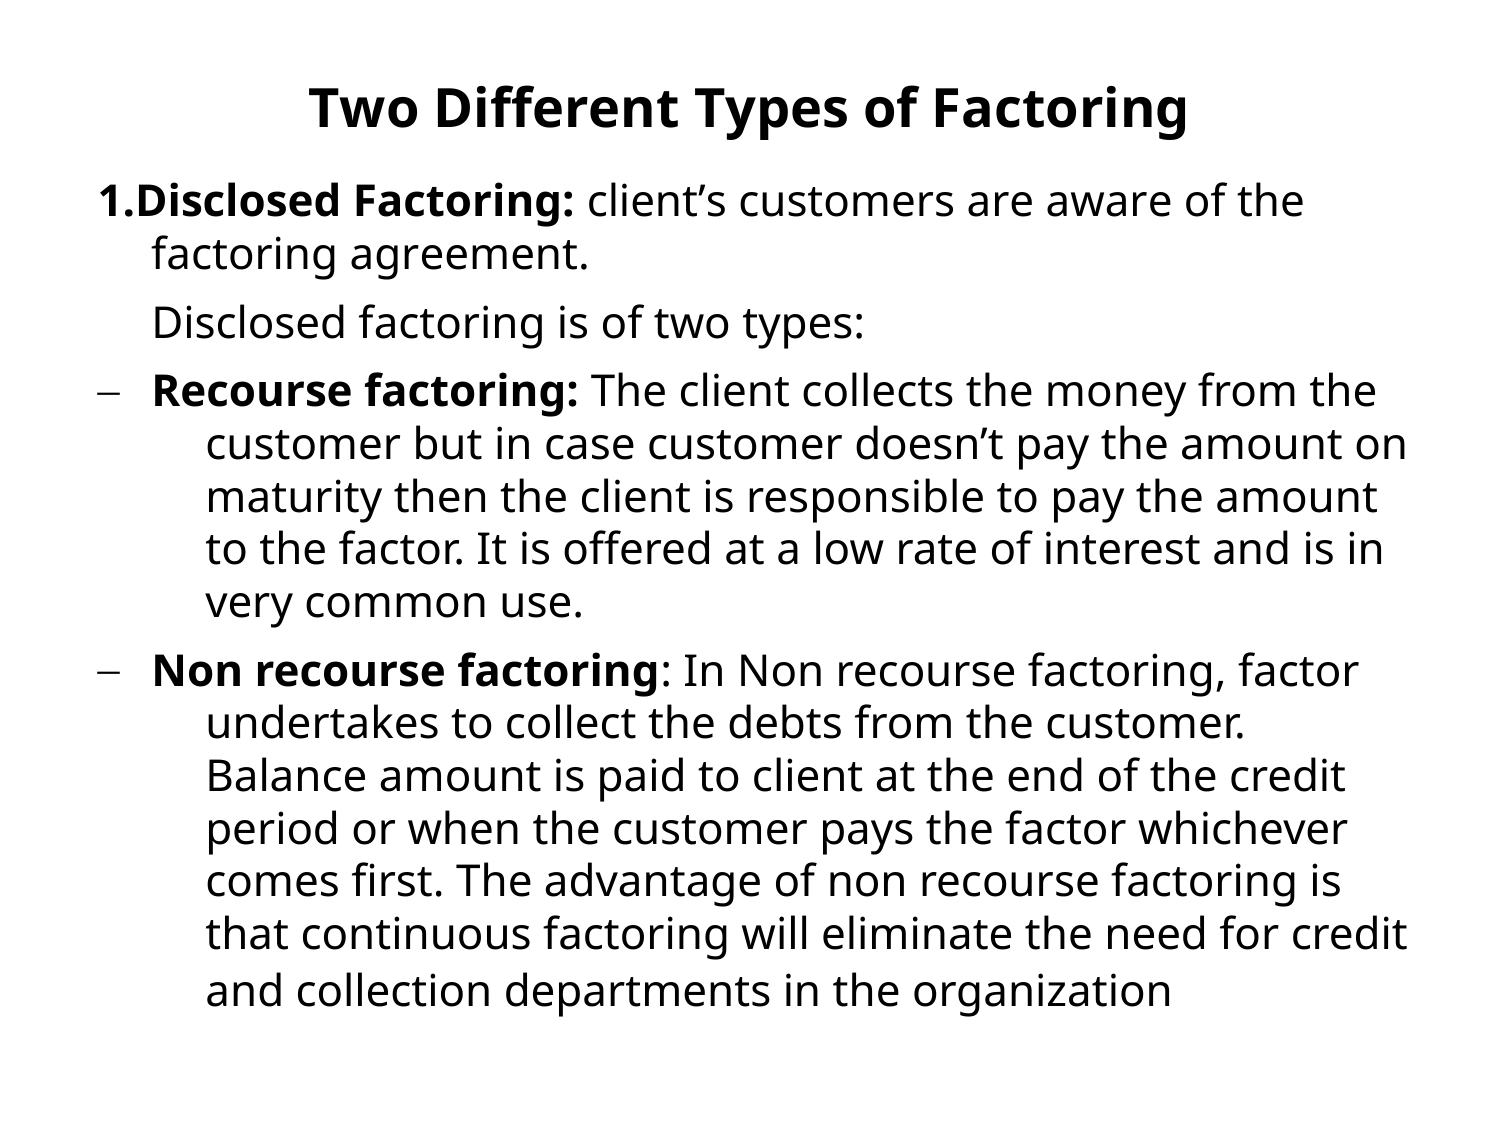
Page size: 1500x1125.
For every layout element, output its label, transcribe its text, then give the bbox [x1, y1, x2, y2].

list 1.Disclosed Factoring: client’s customers are aware of the factoring agreement. Disclosed factoring is of two types: Recourse factoring: The client collects the money from the customer but in case customer doesn’t pay the amount on maturity then the client is responsible to pay the amount to the factor. It is offered at a low rate of interest and is in very common use. Non recourse factoring: In Non recourse factoring, factor undertakes to collect the debts from the customer. Balance amount is paid to client at the end of the credit period or when the customer pays the factor whichever comes first. The advantage of non recourse factoring is that continuous factoring will eliminate the need for credit and collection departments in the organization [82, 165, 1433, 1087]
title Two Different Types of Factoring [75, 45, 1425, 233]
